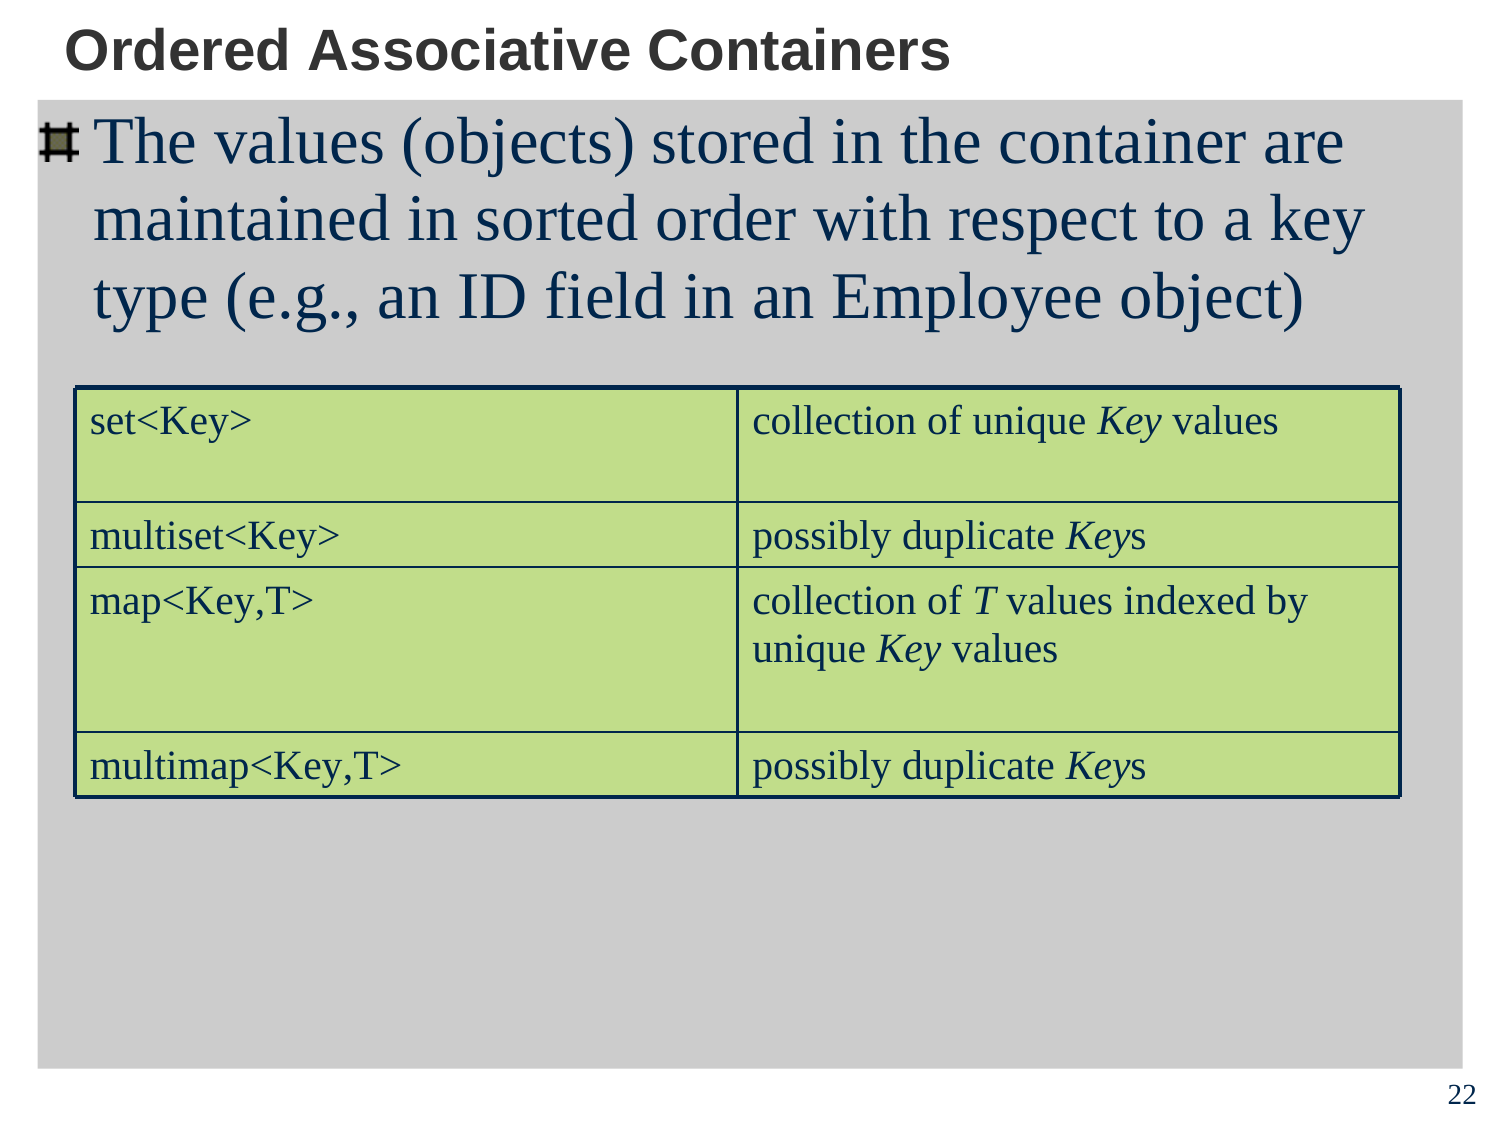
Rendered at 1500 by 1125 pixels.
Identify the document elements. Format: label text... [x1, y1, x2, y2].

list multimap<Key,T> [77, 733, 736, 795]
list collection of unique Key values [739, 390, 1398, 501]
list possibly duplicate Keys [739, 733, 1398, 795]
list The values (objects) stored in the container are maintained in sorted order with respect to a key type (e.g., an ID field in an Employee object) [37, 99, 1463, 1069]
list collection of T values indexed by unique Key values [739, 568, 1398, 731]
title Ordered Associative Containers [50, 0, 1450, 91]
list set<Key> [77, 390, 736, 501]
list multiset<Key> [77, 503, 736, 566]
list map<Key,T> [77, 568, 736, 731]
list possibly duplicate Keys [739, 503, 1398, 566]
